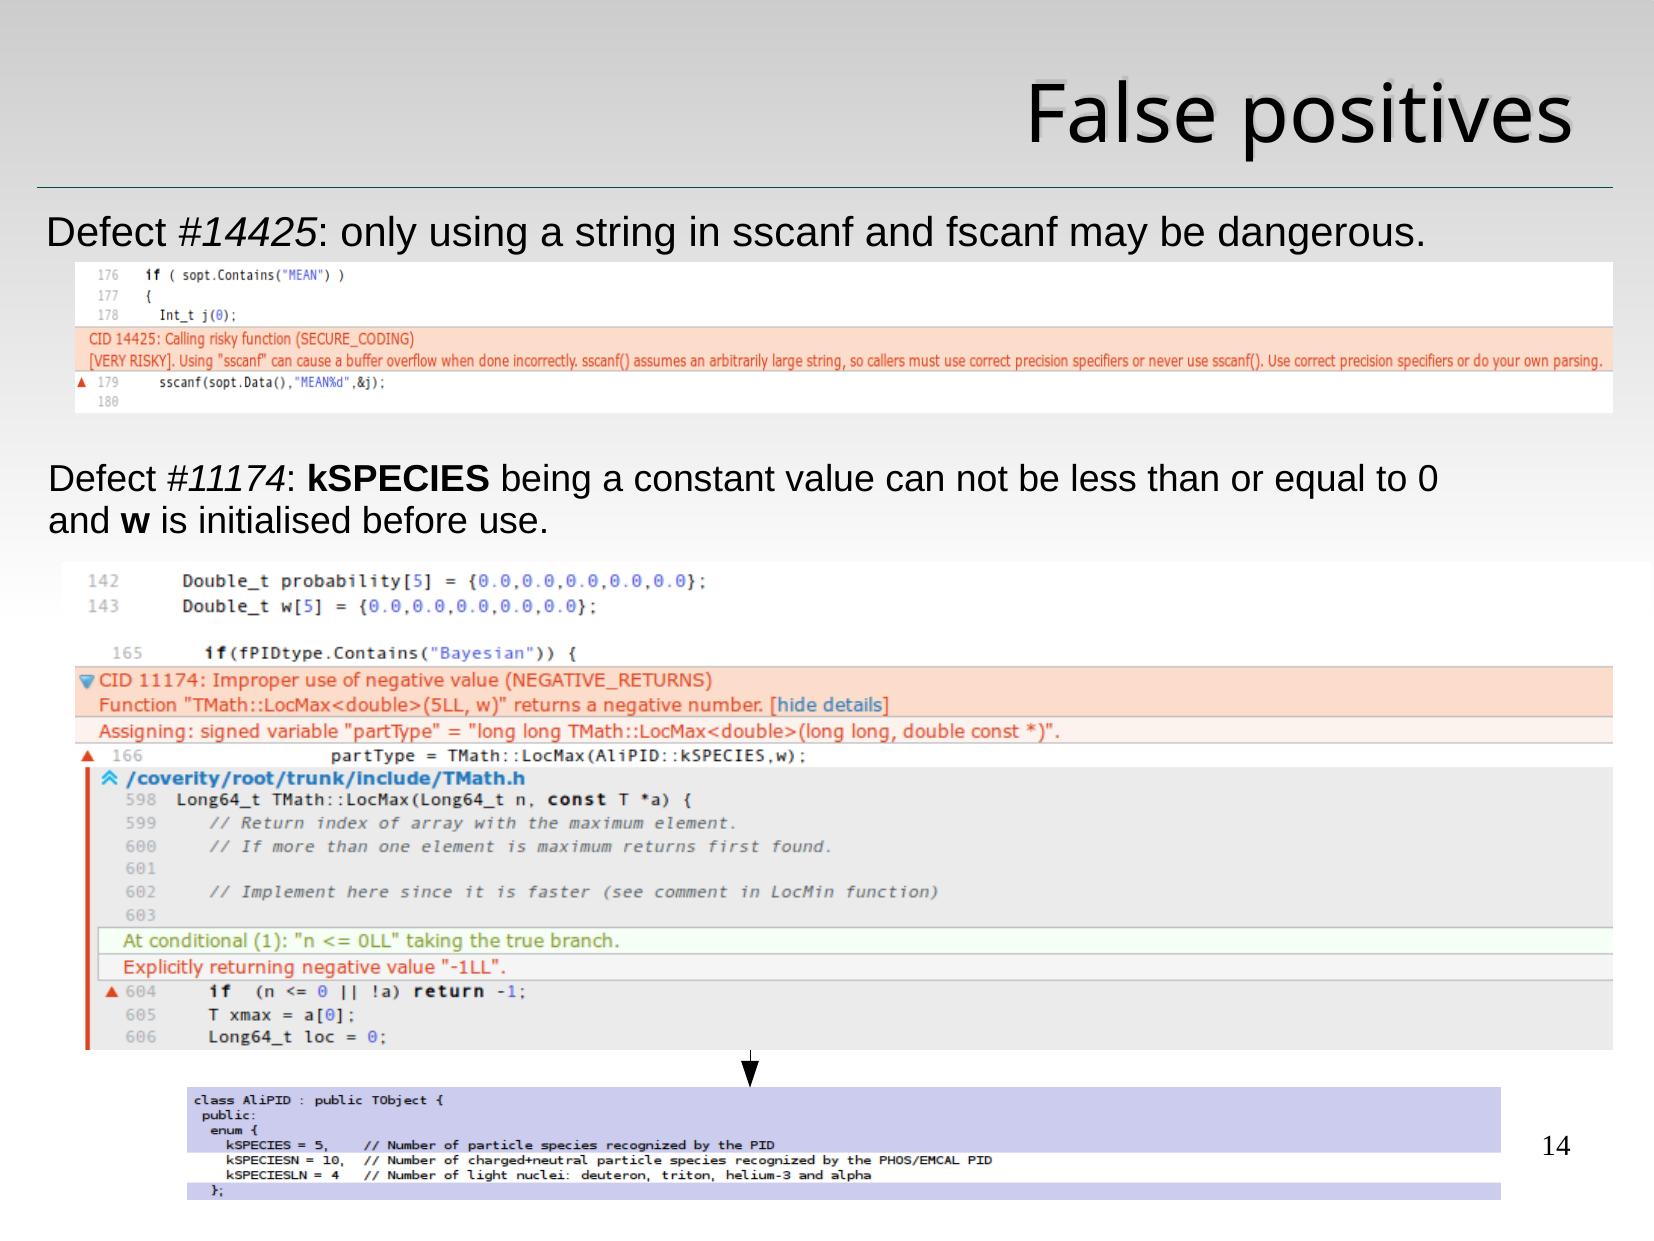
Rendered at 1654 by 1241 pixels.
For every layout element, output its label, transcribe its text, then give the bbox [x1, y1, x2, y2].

text_box Defect #11174: kSPECIES being a constant value can not be less than or equal to 0 and w is initialised before use. [33, 450, 1501, 563]
title False positives [37, 34, 1576, 187]
picture [187, 1087, 1501, 1201]
picture [75, 262, 1613, 413]
text_box Defect #14425: only using a string in sscanf and fscanf may be dangerous. [31, 201, 1442, 263]
picture [75, 637, 1613, 1051]
picture [62, 562, 1651, 625]
